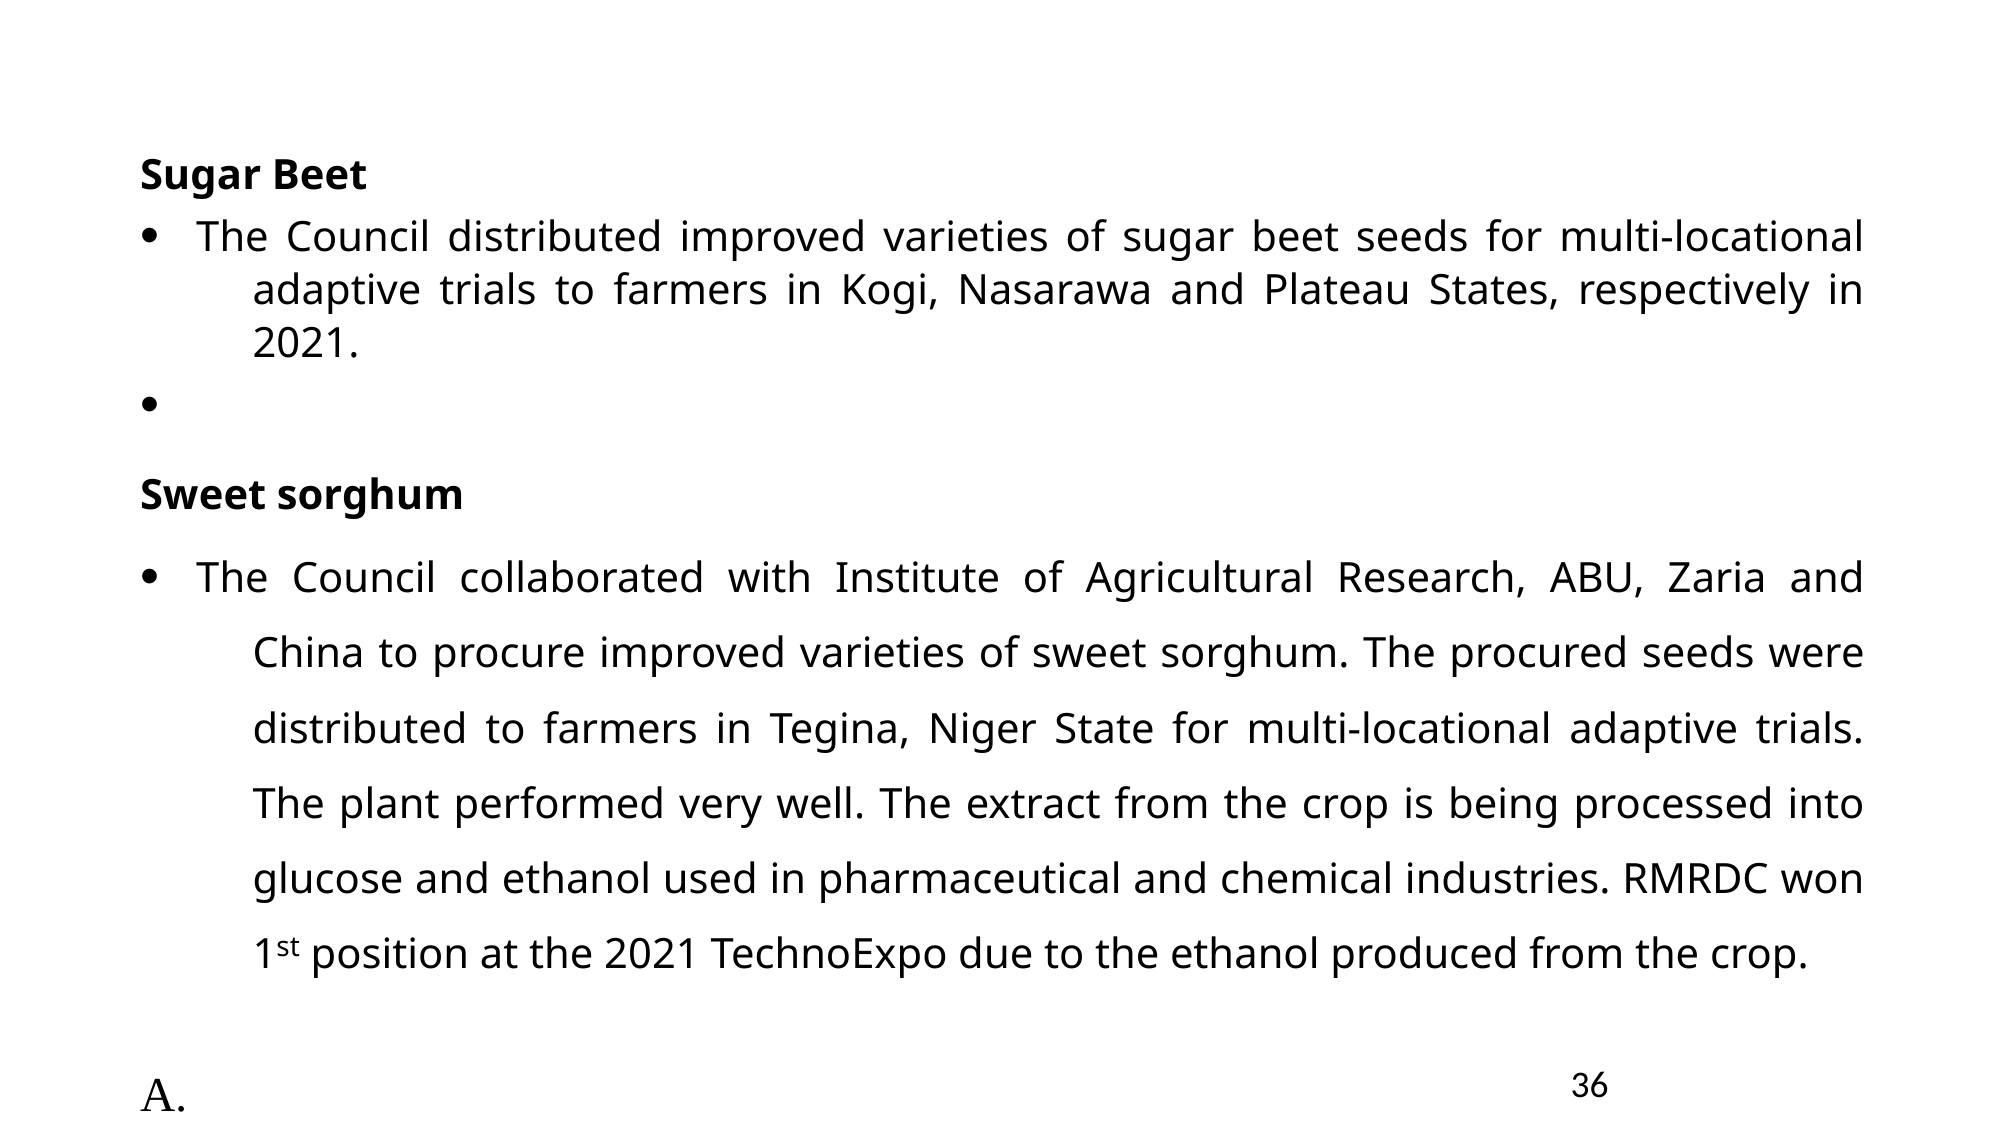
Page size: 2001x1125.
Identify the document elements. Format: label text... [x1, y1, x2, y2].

list Sugar Beet The Council distributed improved varieties of sugar beet seeds for multi-locational adaptive trials to farmers in Kogi, Nasarawa and Plateau States, respectively in 2021. Sweet sorghum The Council collaborated with Institute of Agricultural Research, ABU, Zaria and China to procure improved varieties of sweet sorghum. The procured seeds were distributed to farmers in Tegina, Niger State for multi-locational adaptive trials. The plant performed very well. The extract from the crop is being processed into glucose and ethanol used in pharmaceutical and chemical industries. RMRDC won 1st position at the 2021 TechnoExpo due to the ethanol produced from the crop. [125, 137, 1892, 988]
text_box [1555, 1052, 1973, 1125]
